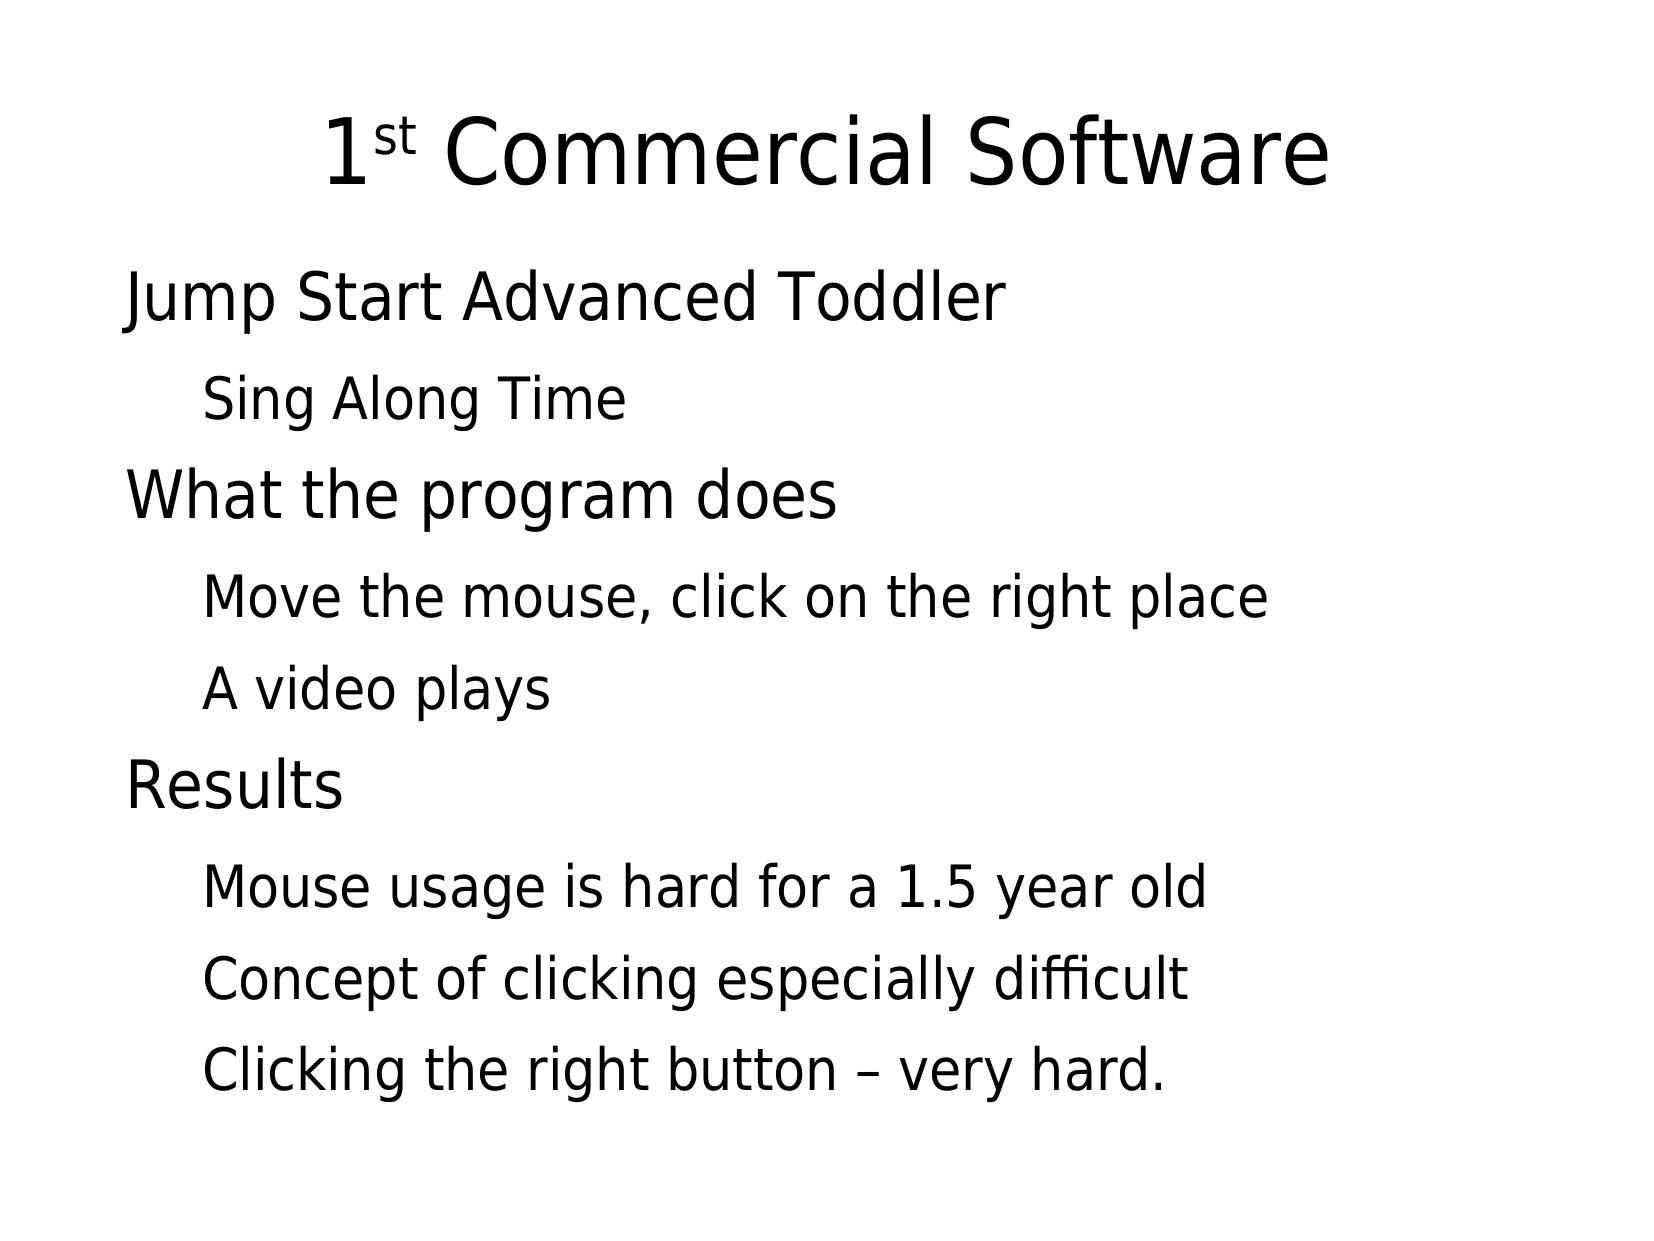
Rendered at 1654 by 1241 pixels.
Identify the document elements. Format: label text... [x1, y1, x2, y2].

title 1st Commercial Software [82, 49, 1571, 257]
list Jump Start Advanced Toddler Sing Along Time What the program does Move the mouse, click on the right place A video plays Results Mouse usage is hard for a 1.5 year old Concept of clicking especially difficult Clicking the right button – very hard. [107, 257, 1566, 1105]
